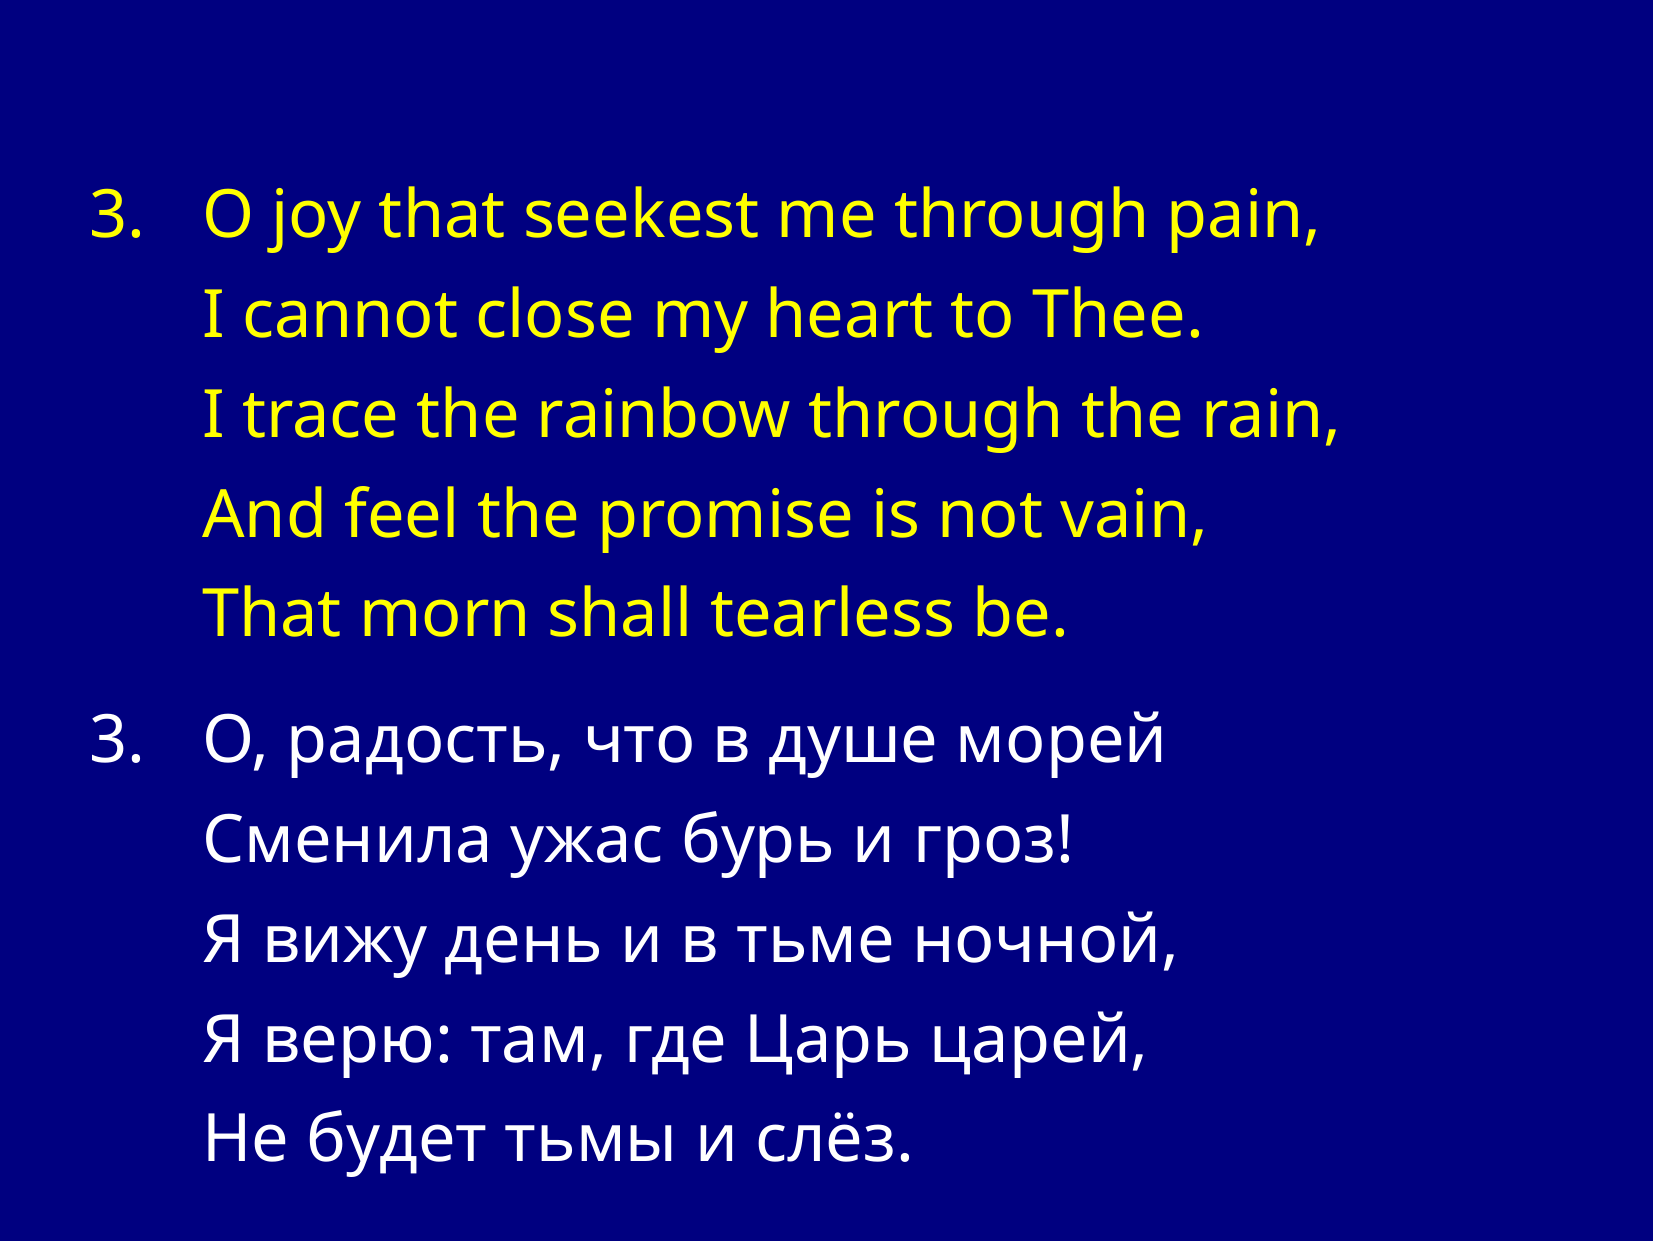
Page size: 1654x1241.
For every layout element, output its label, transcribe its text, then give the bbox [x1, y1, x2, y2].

text_box 3. О, радость, что в душе морей Сменила ужас бурь и гроз! Я вижу день и в тьме ночной, Я верю: там, где Царь царей, Не будет тьмы и слёз. [75, 675, 1576, 1163]
text_box 3. O joy that seekest me through pain, I cannot close my heart to Thee. I trace the rainbow through the rain, And feel the promise is not vain, That morn shall tearless be. [75, 150, 1576, 638]
